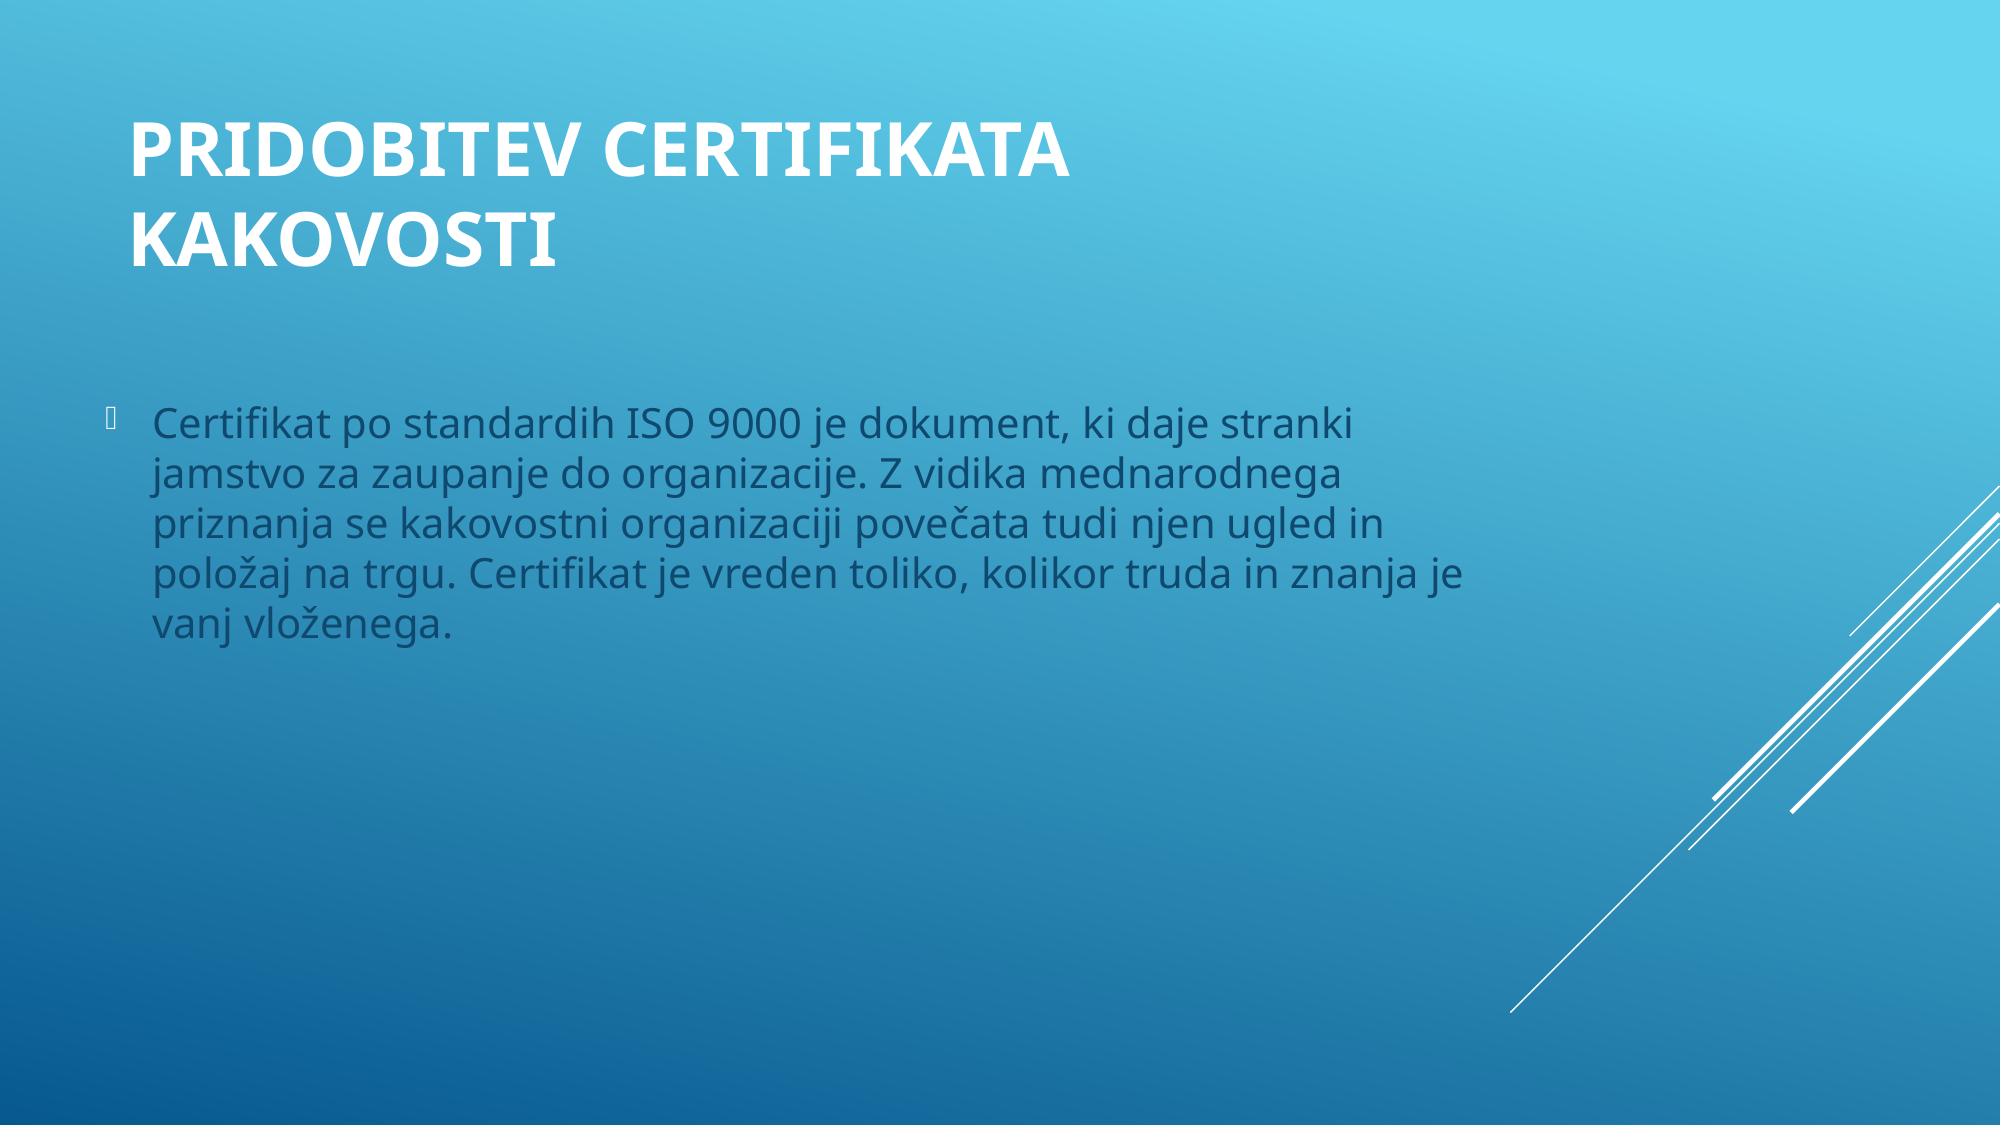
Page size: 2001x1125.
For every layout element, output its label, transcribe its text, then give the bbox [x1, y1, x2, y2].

title Pridobitev certifikata kakovosti [112, 67, 1513, 315]
list Certifikat po standardih ISO 9000 je dokument, ki daje stranki jamstvo za zaupanje do organizacije. Z vidika mednarodnega priznanja se kakovostni organizaciji povečata tudi njen ugled in položaj na trgu. Certifikat je vreden toliko, kolikor truda in znanja je vanj vloženega. [90, 356, 1491, 687]
